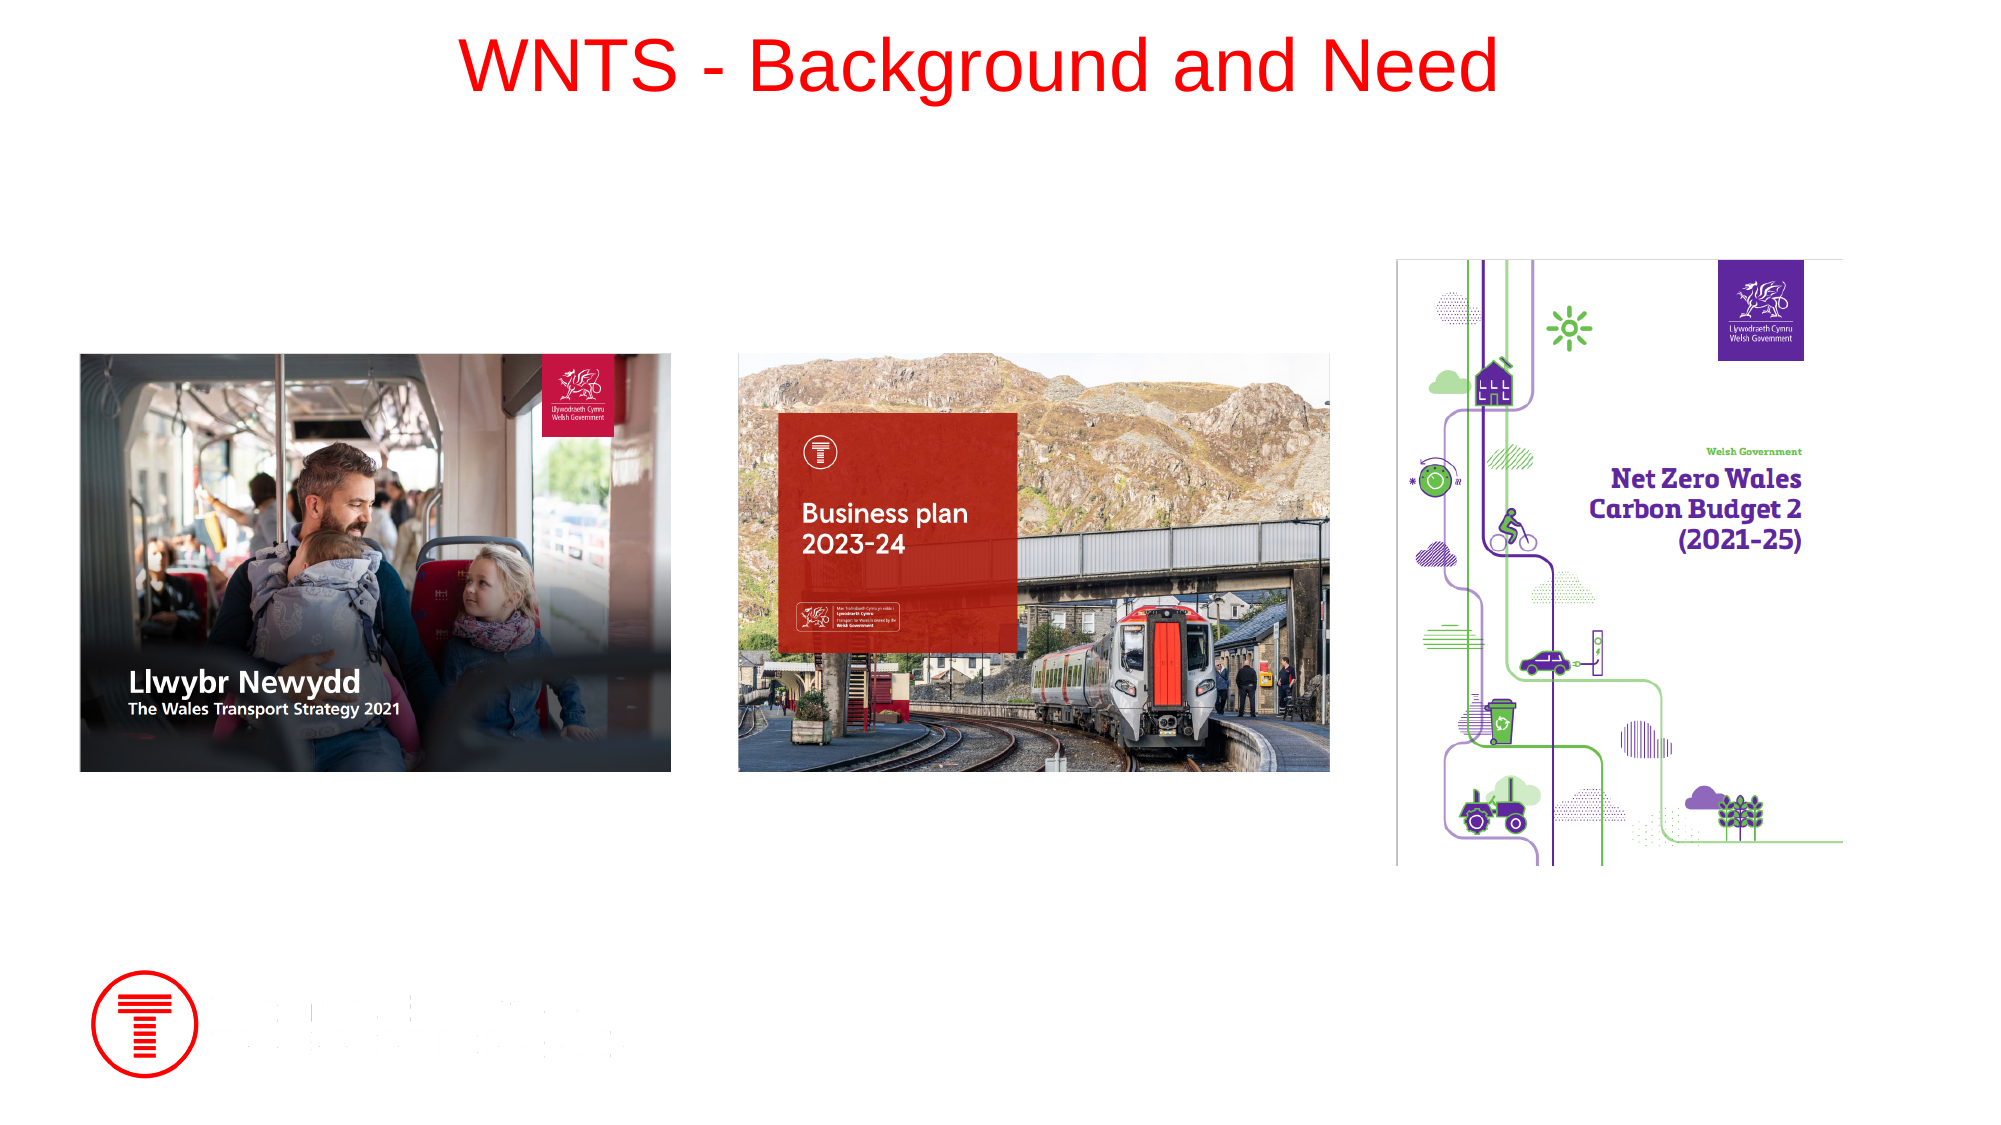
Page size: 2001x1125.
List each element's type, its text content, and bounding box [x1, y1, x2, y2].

picture [738, 353, 1330, 772]
text_box WNTS - Background and Need [45, 25, 1916, 110]
picture [1396, 259, 1843, 866]
picture [79, 353, 671, 772]
list [33, 104, 1887, 924]
